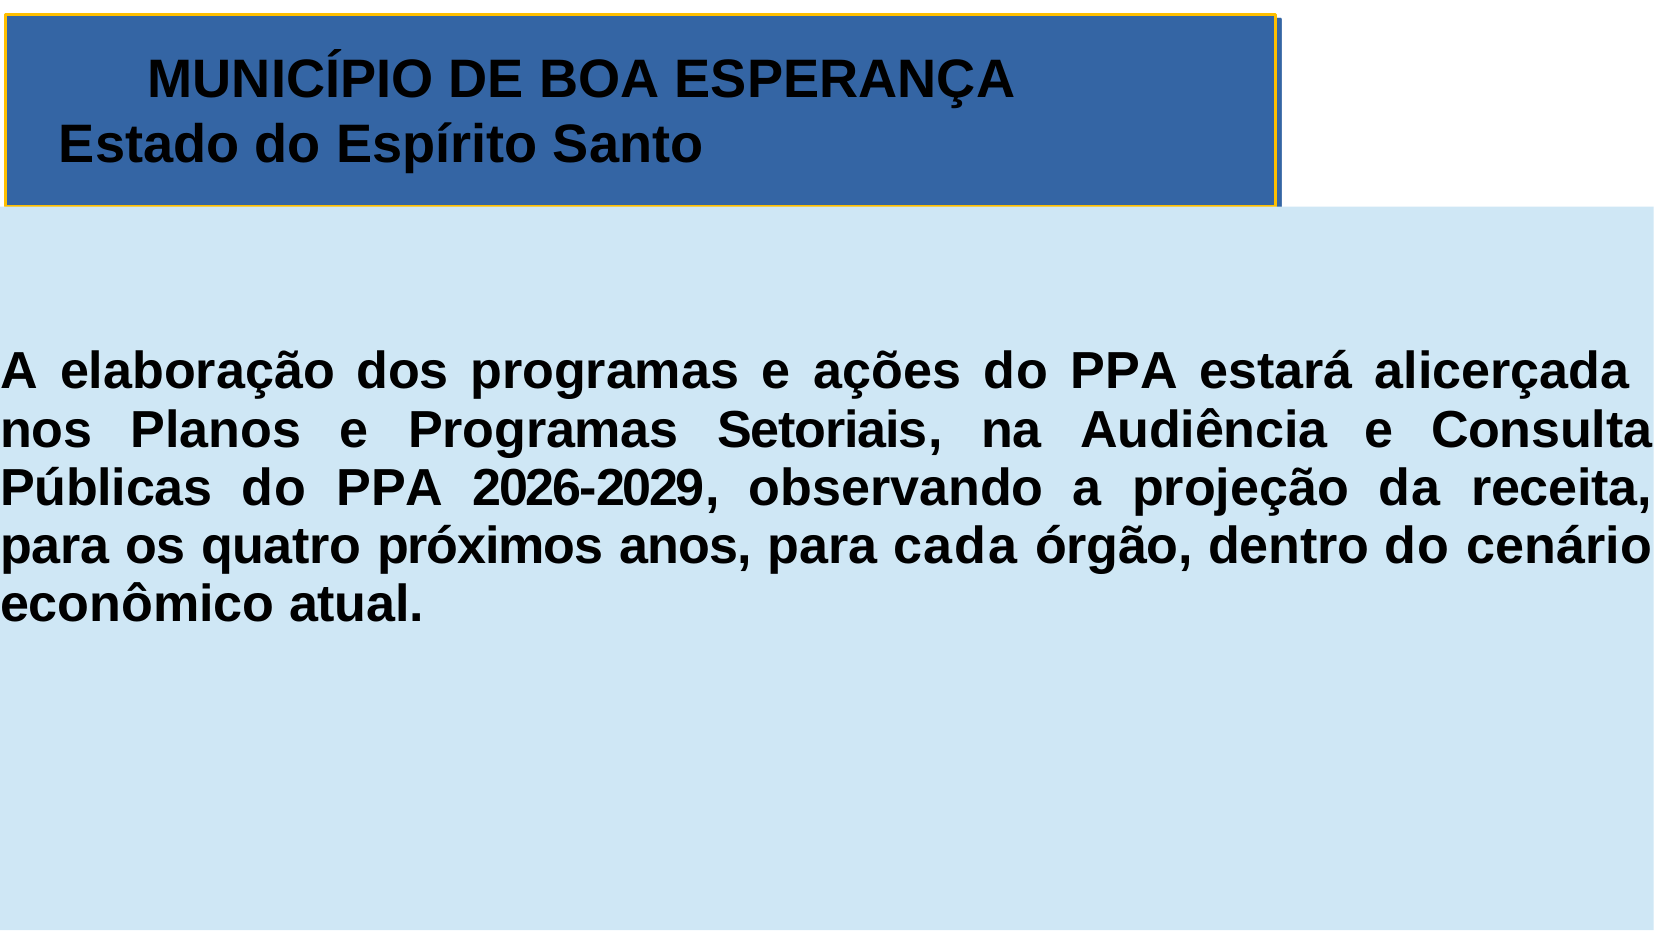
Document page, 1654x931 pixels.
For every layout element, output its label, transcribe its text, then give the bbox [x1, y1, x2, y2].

title MUNICÍPIO DE BOA ESPERANÇA Estado do Espírito Santo [59, 23, 1152, 178]
subtitle A elaboração dos programas e ações do PPA estará alicerçada nos Planos e Programas Setoriais, na Audiência e Consulta Públicas do PPA 2026-2029, observando a projeção da receita, para os quatro próximos anos, para cada órgão, dentro do cenário econômico atual. [0, 206, 1654, 931]
